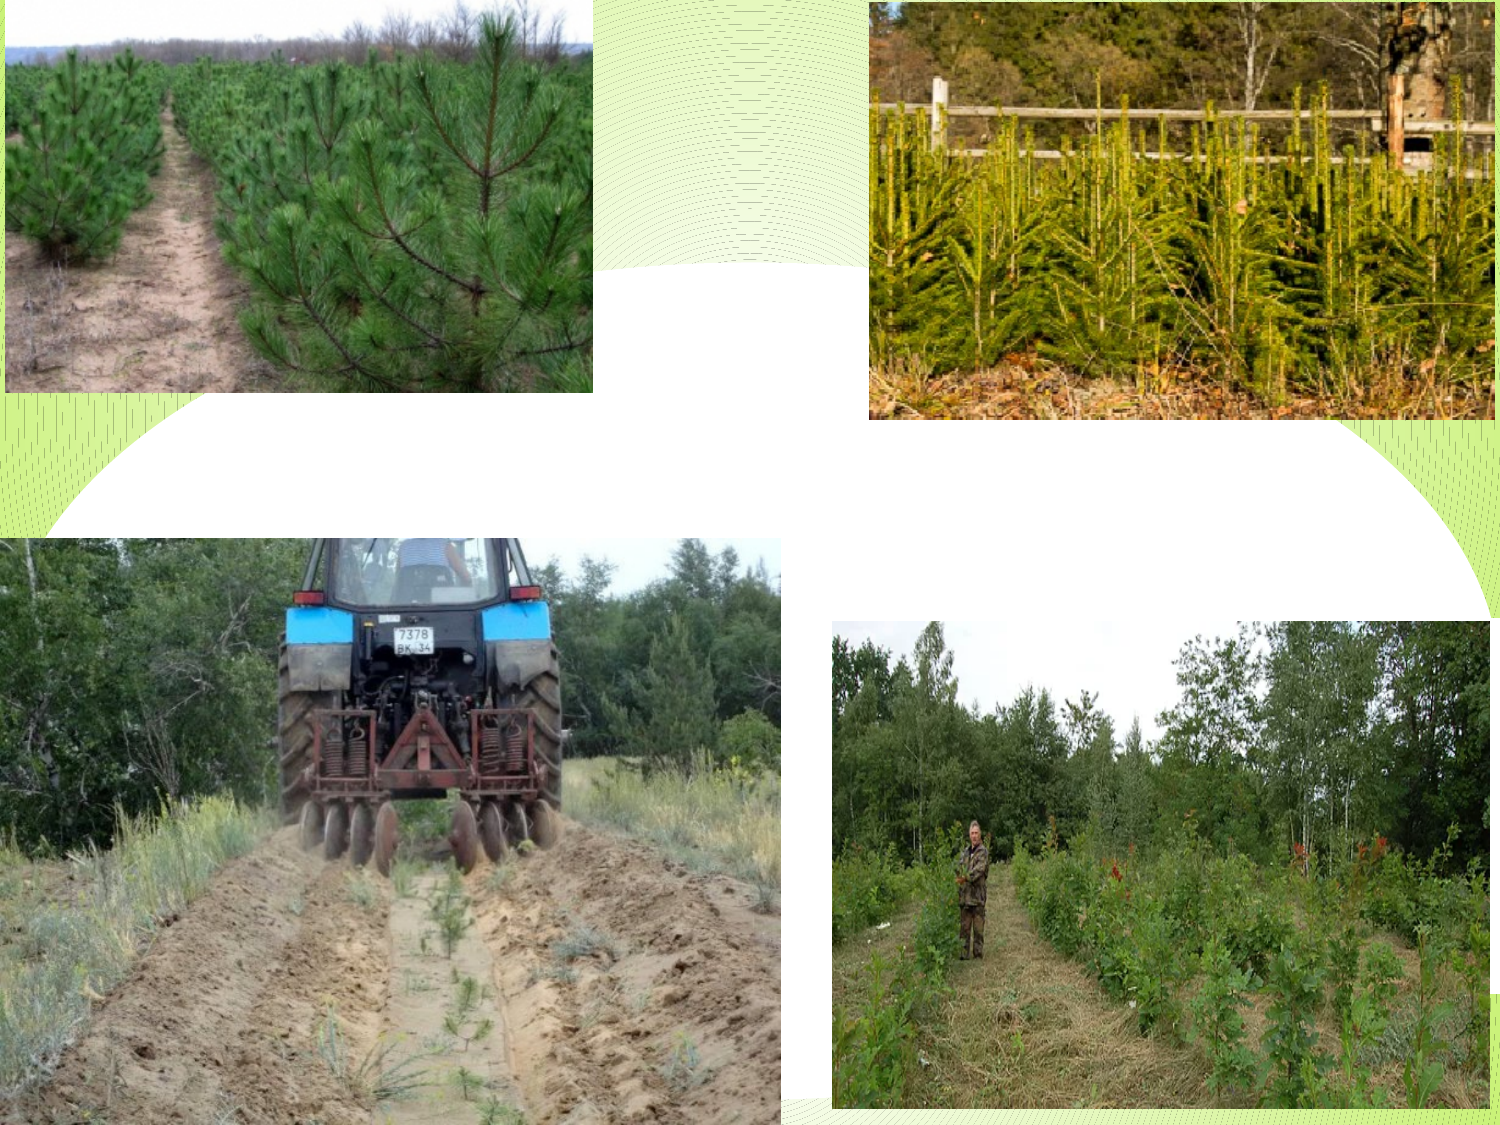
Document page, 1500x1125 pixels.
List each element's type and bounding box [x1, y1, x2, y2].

picture [5, 0, 593, 393]
picture [869, 2, 1495, 420]
picture [832, 621, 1490, 1109]
picture [0, 538, 781, 1125]
